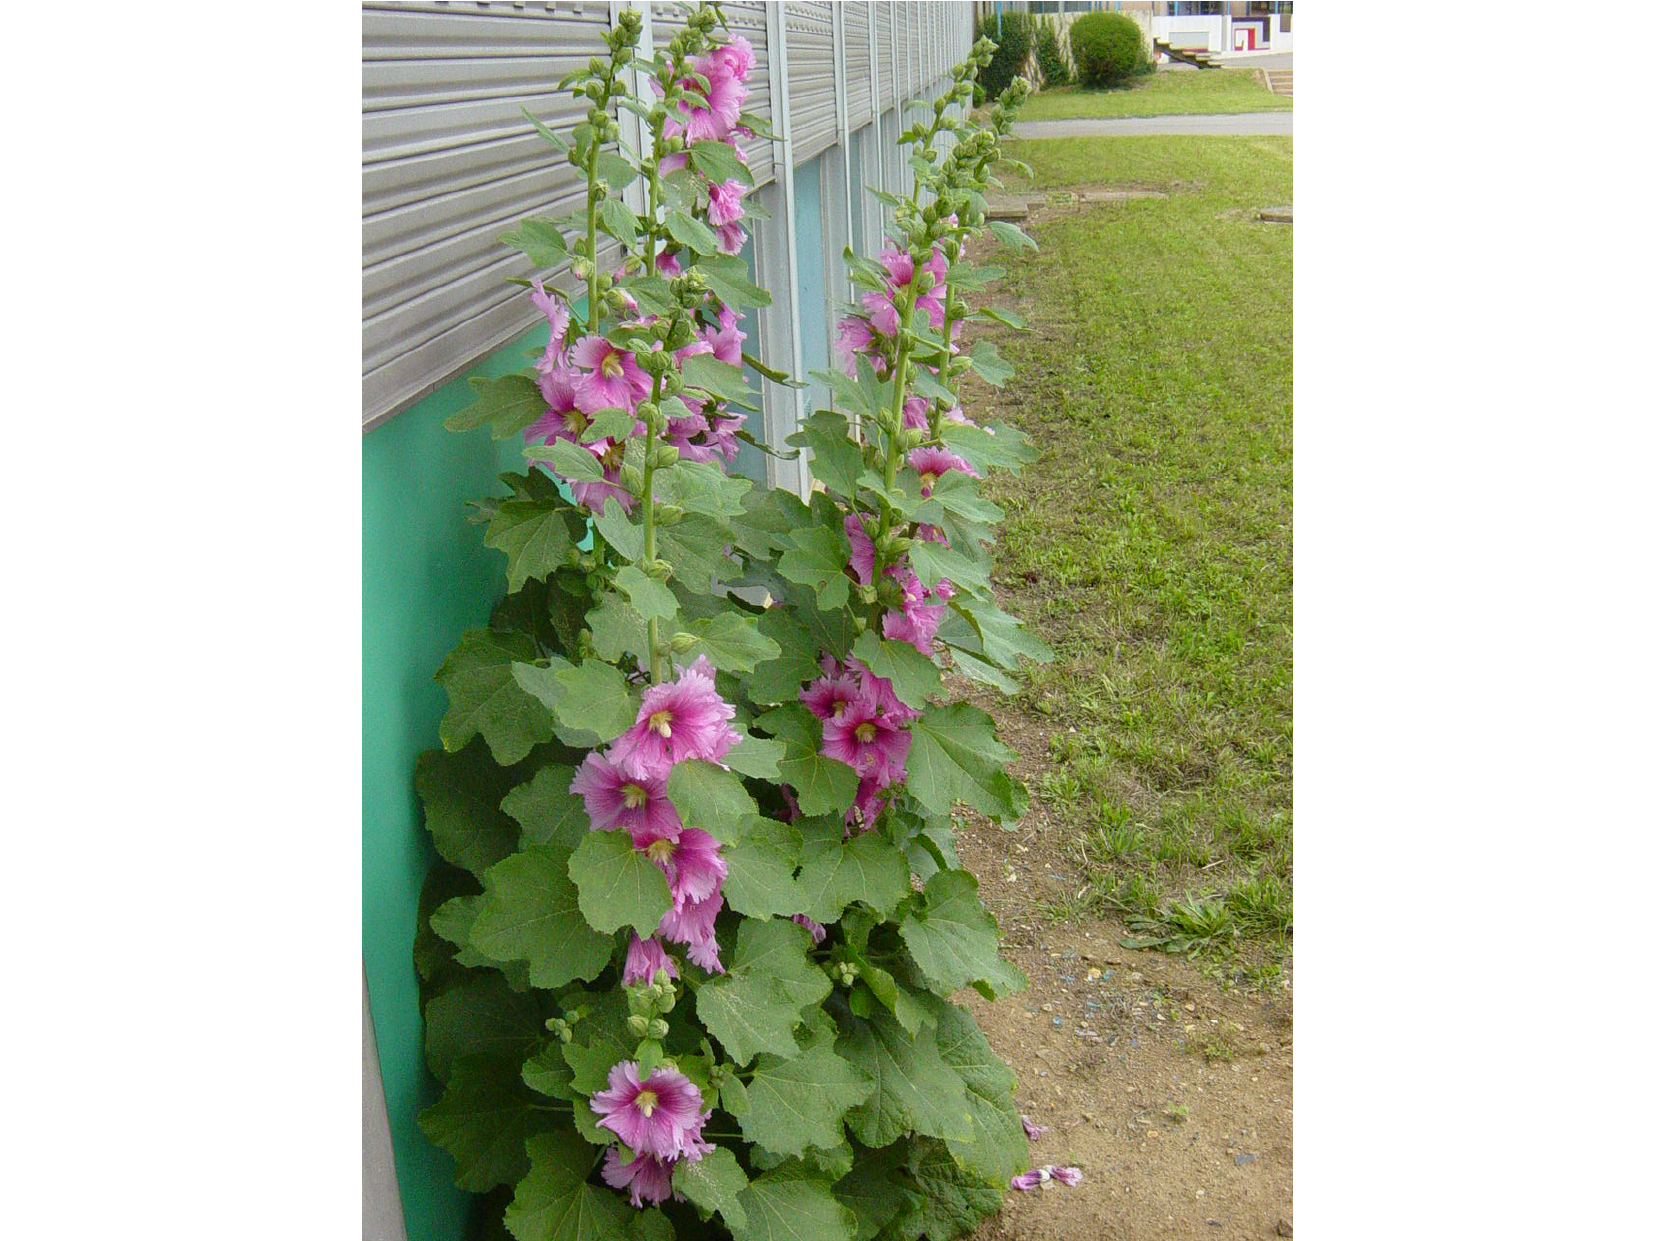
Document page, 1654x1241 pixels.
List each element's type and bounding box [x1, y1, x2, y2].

picture [362, 1, 1293, 1241]
